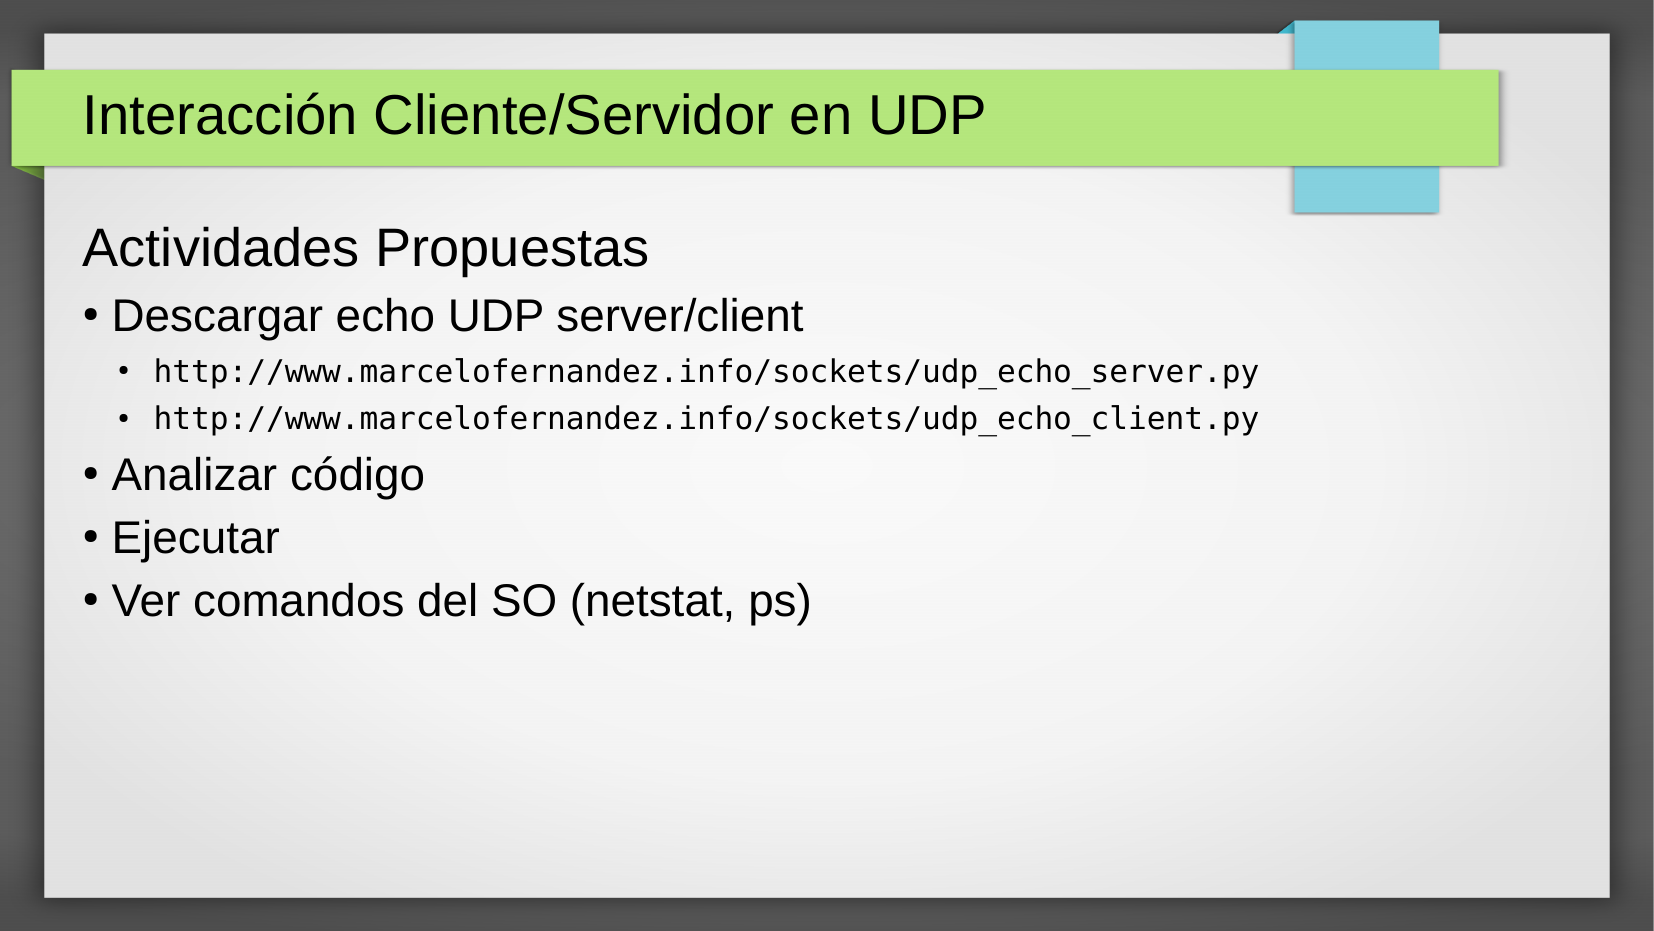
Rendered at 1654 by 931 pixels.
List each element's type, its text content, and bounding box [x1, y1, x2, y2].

title Interacción Cliente/Servidor en UDP [82, 52, 1440, 179]
picture [0, 0, 1654, 931]
subtitle Actividades Propuestas Descargar echo UDP server/client http://www.marcelofernandez.info/sockets/udp_echo_server.py http://www.marcelofernandez.info/sockets/udp_echo_client.py Analizar código Ejecutar Ver comandos del SO (netstat, ps) [82, 217, 1571, 869]
